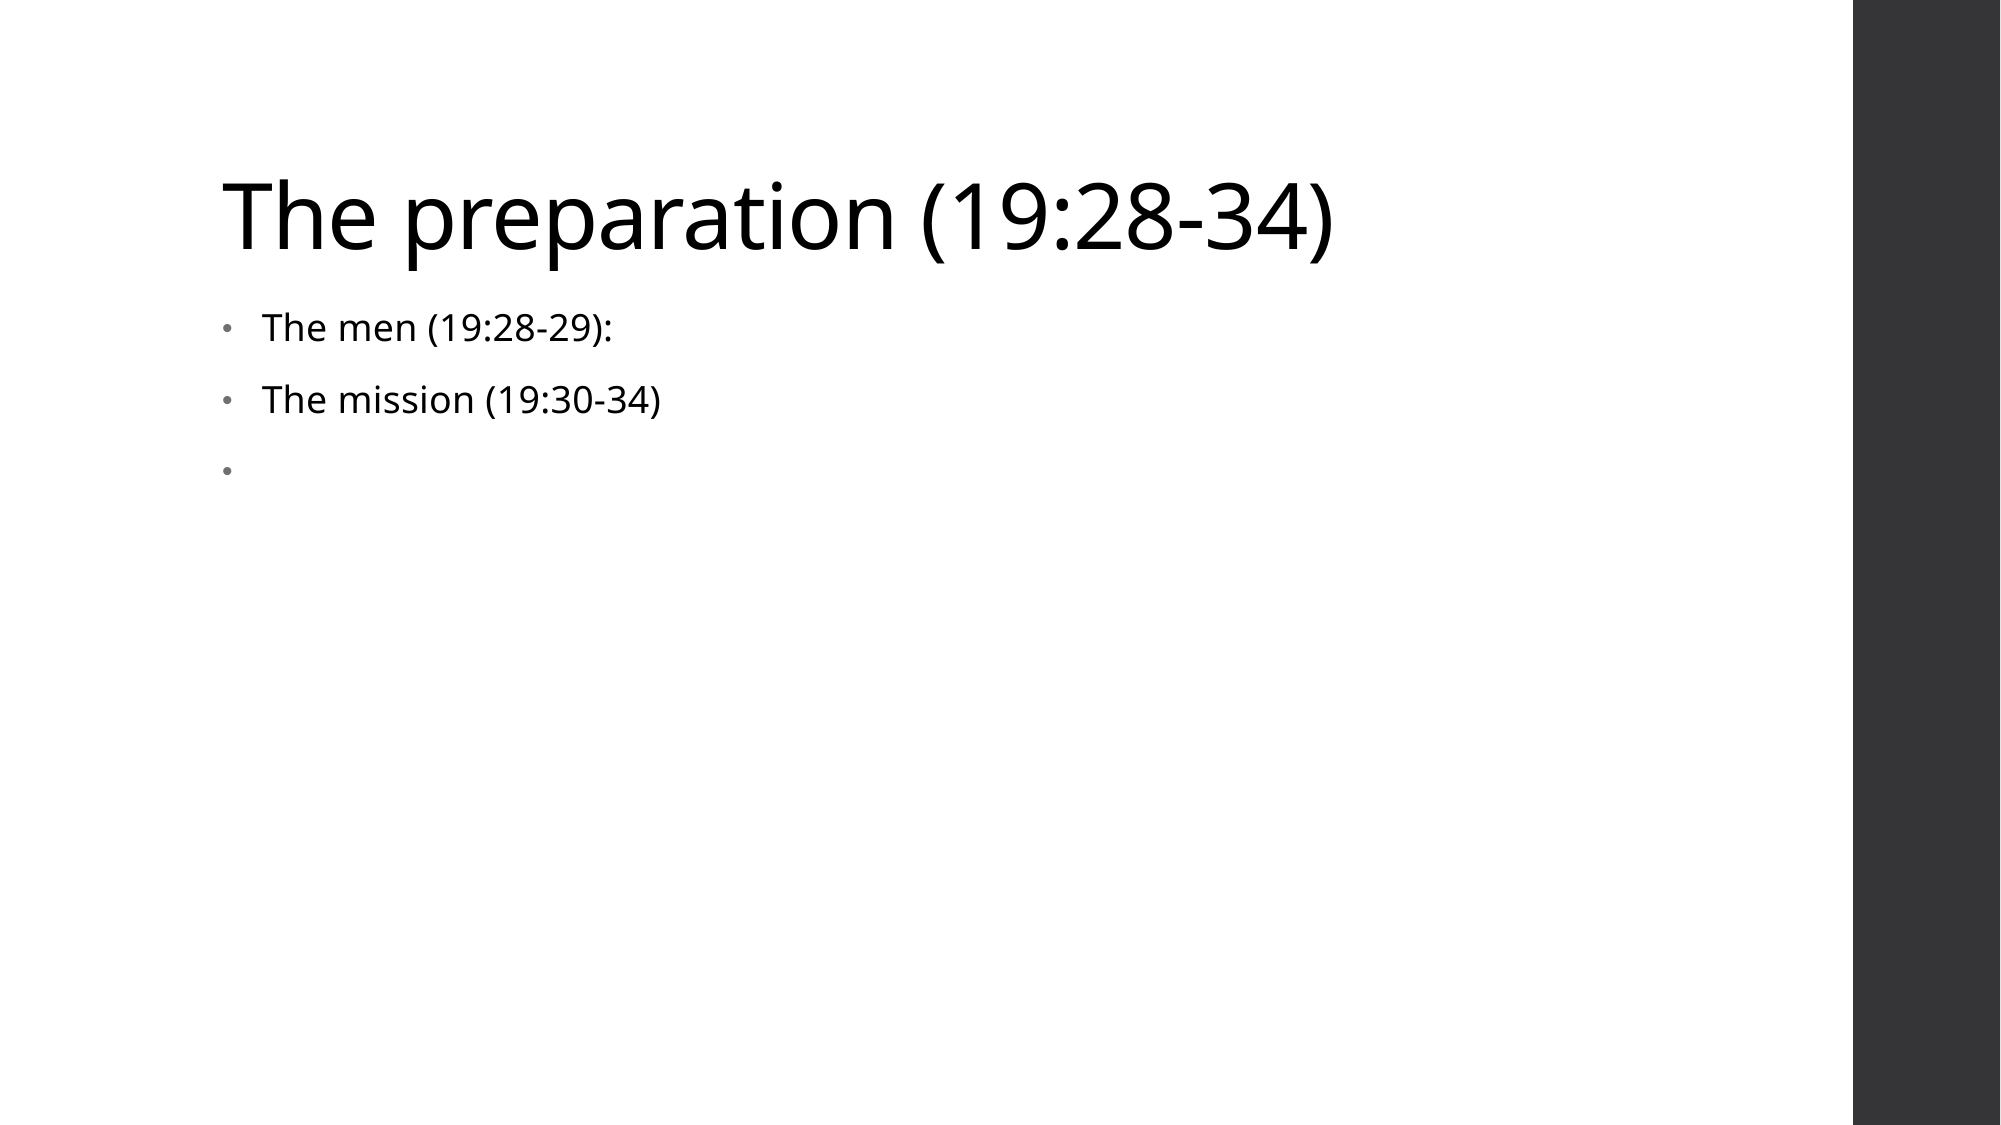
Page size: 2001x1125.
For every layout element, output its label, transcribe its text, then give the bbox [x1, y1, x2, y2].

title The preparation (19:28-34) [206, 60, 1797, 278]
list The men (19:28-29): The mission (19:30-34) [206, 299, 1617, 1014]
